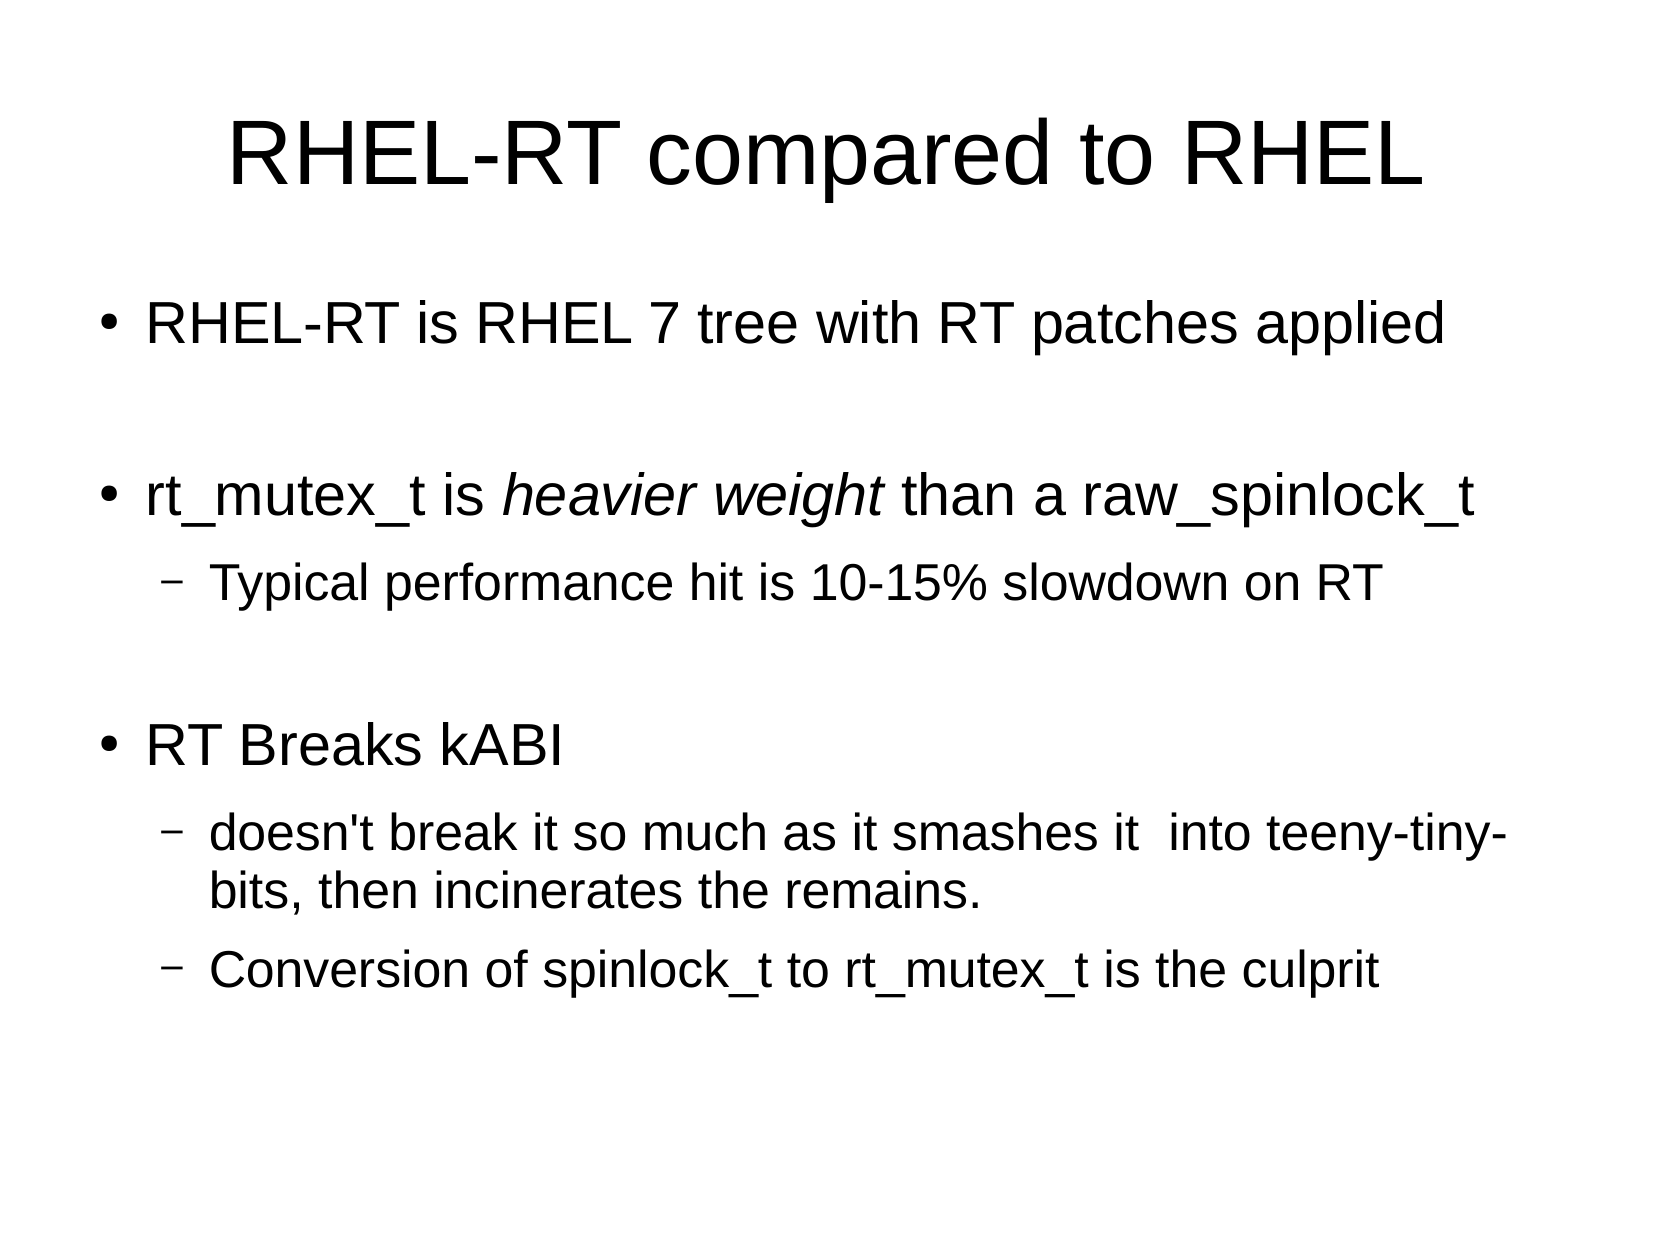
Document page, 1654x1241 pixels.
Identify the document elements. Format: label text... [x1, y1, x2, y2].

list RHEL-RT is RHEL 7 tree with RT patches applied rt_mutex_t is heavier weight than a raw_spinlock_t Typical performance hit is 10-15% slowdown on RT RT Breaks kABI doesn't break it so much as it smashes it into teeny-tiny-bits, then incinerates the remains. Conversion of spinlock_t to rt_mutex_t is the culprit [82, 290, 1571, 1010]
title RHEL-RT compared to RHEL [82, 49, 1571, 257]
